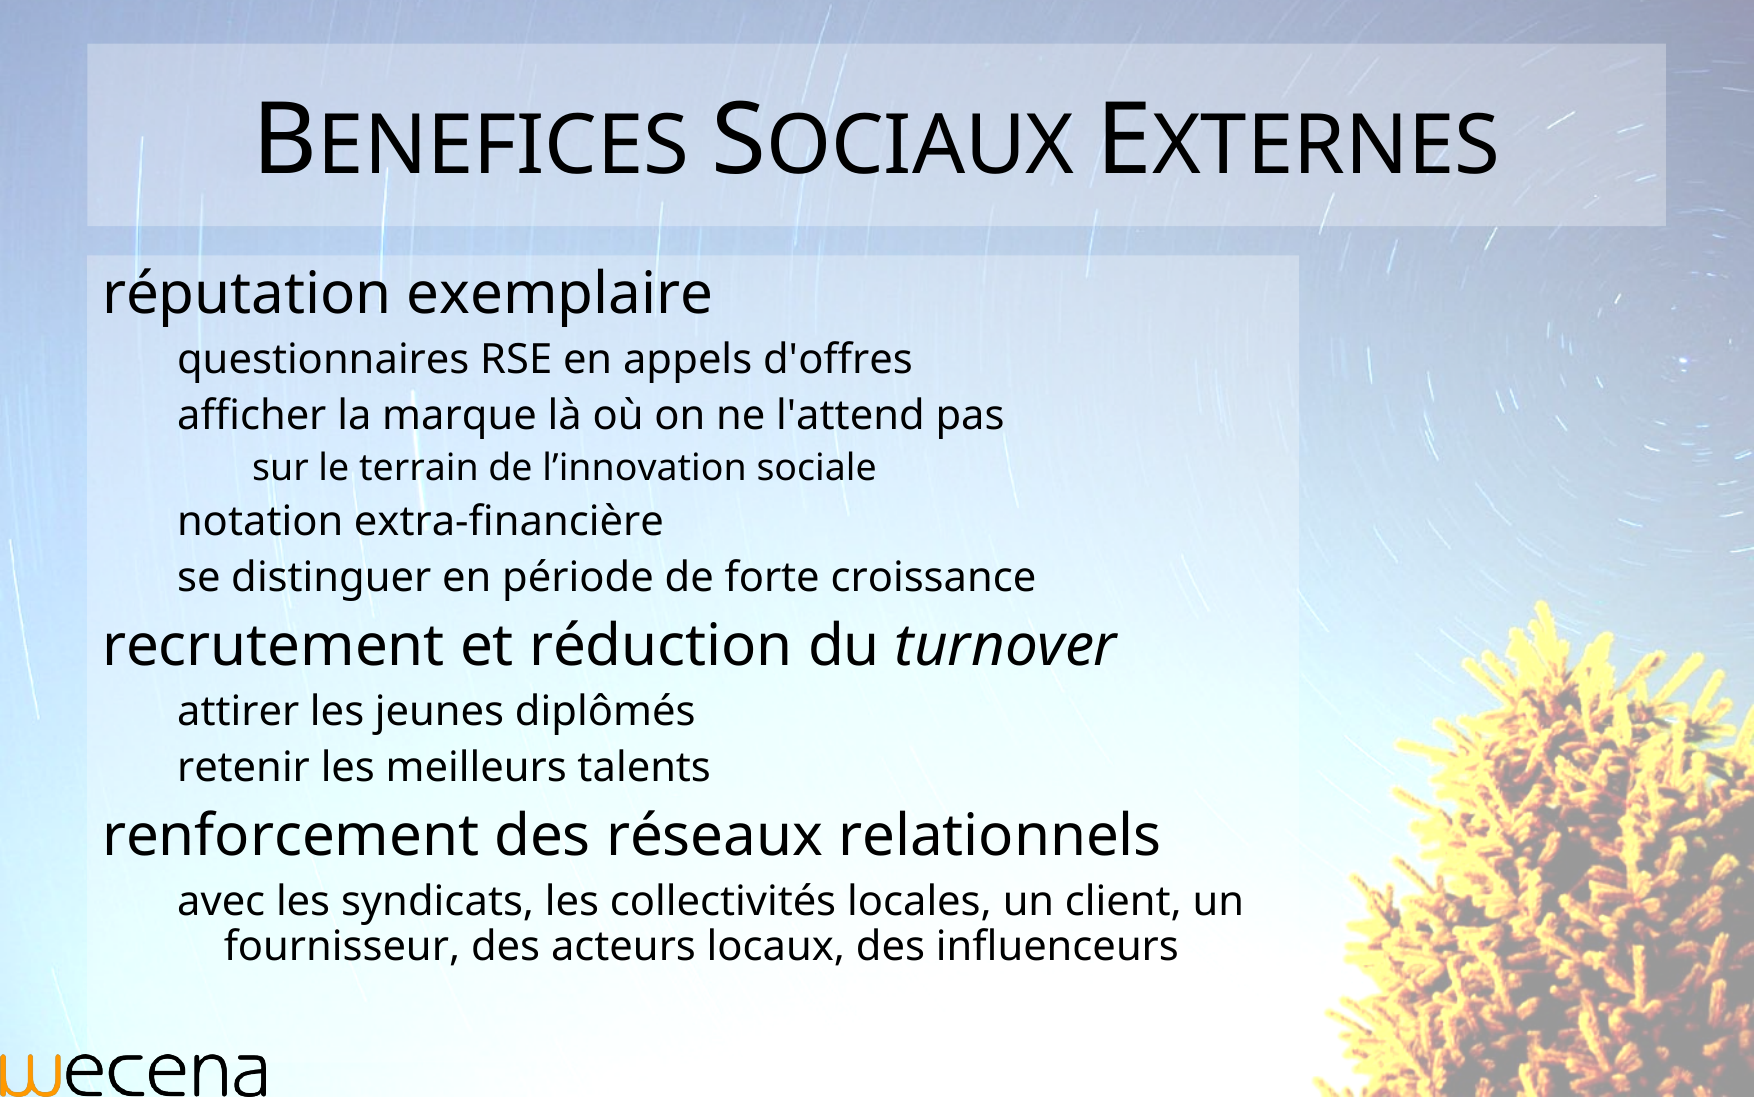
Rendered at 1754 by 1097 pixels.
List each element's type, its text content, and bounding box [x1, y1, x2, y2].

title BENEFICES SOCIAUX EXTERNES [87, 43, 1666, 227]
picture [0, 0, 1754, 1097]
list réputation exemplaire questionnaires RSE en appels d'offres afficher la marque là où on ne l'attend pas sur le terrain de l’innovation sociale notation extra-financière se distinguer en période de forte croissance recrutement et réduction du turnover attirer les jeunes diplômés retenir les meilleurs talents renforcement des réseaux relationnels avec les syndicats, les collectivités locales, un client, un fournisseur, des acteurs locaux, des influenceurs [87, 255, 1300, 1063]
